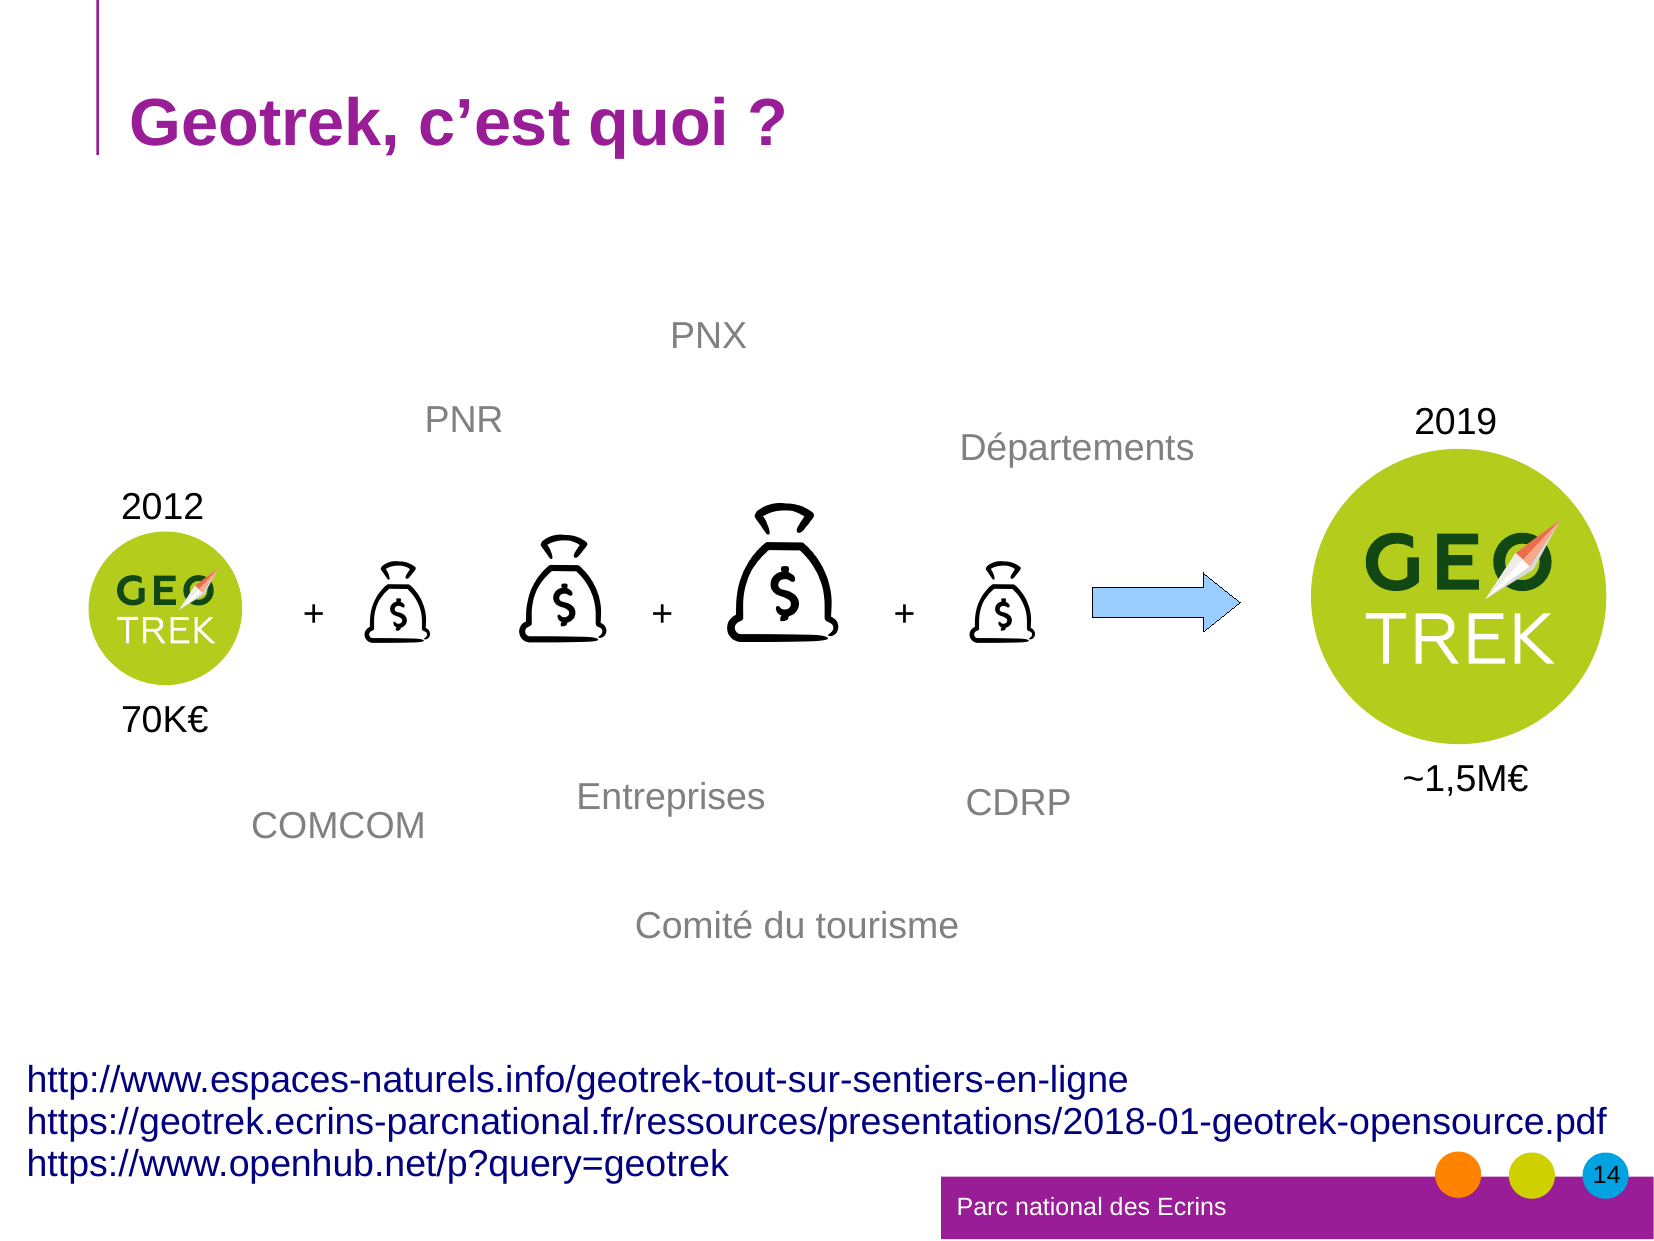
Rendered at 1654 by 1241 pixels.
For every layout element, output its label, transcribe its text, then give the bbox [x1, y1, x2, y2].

text_box [1092, 572, 1241, 632]
text_box Entreprises [561, 767, 945, 825]
text_box + [878, 584, 931, 642]
picture [88, 531, 243, 686]
text_box ~1,5M€ [1387, 750, 1544, 807]
picture [956, 560, 1046, 644]
picture [351, 560, 441, 644]
text_box 2019 [1399, 392, 1513, 450]
text_box 70K€ [106, 690, 224, 748]
title Geotrek, c’est quoi ? [129, 11, 1619, 160]
text_box Comité du tourisme [620, 897, 1004, 955]
text_box http://www.espaces-naturels.info/geotrek-tout-sur-sentiers-en-ligne https://geotrek.ecrins-parcnational.fr/ressources/presentations/2018-01-geotrek-opensource.pdf https://www.openhub.net/p?query=geotrek [11, 1051, 1633, 1192]
text_box + [636, 584, 689, 642]
text_box 2012 [106, 478, 219, 536]
picture [1311, 448, 1607, 745]
picture [501, 533, 621, 644]
text_box PNX [655, 307, 763, 364]
picture [704, 501, 857, 644]
text_box + [288, 584, 340, 642]
text_box COMCOM [236, 797, 441, 855]
text_box CDRP [950, 773, 1087, 831]
text_box Départements [944, 419, 1210, 477]
text_box PNR [409, 391, 519, 449]
